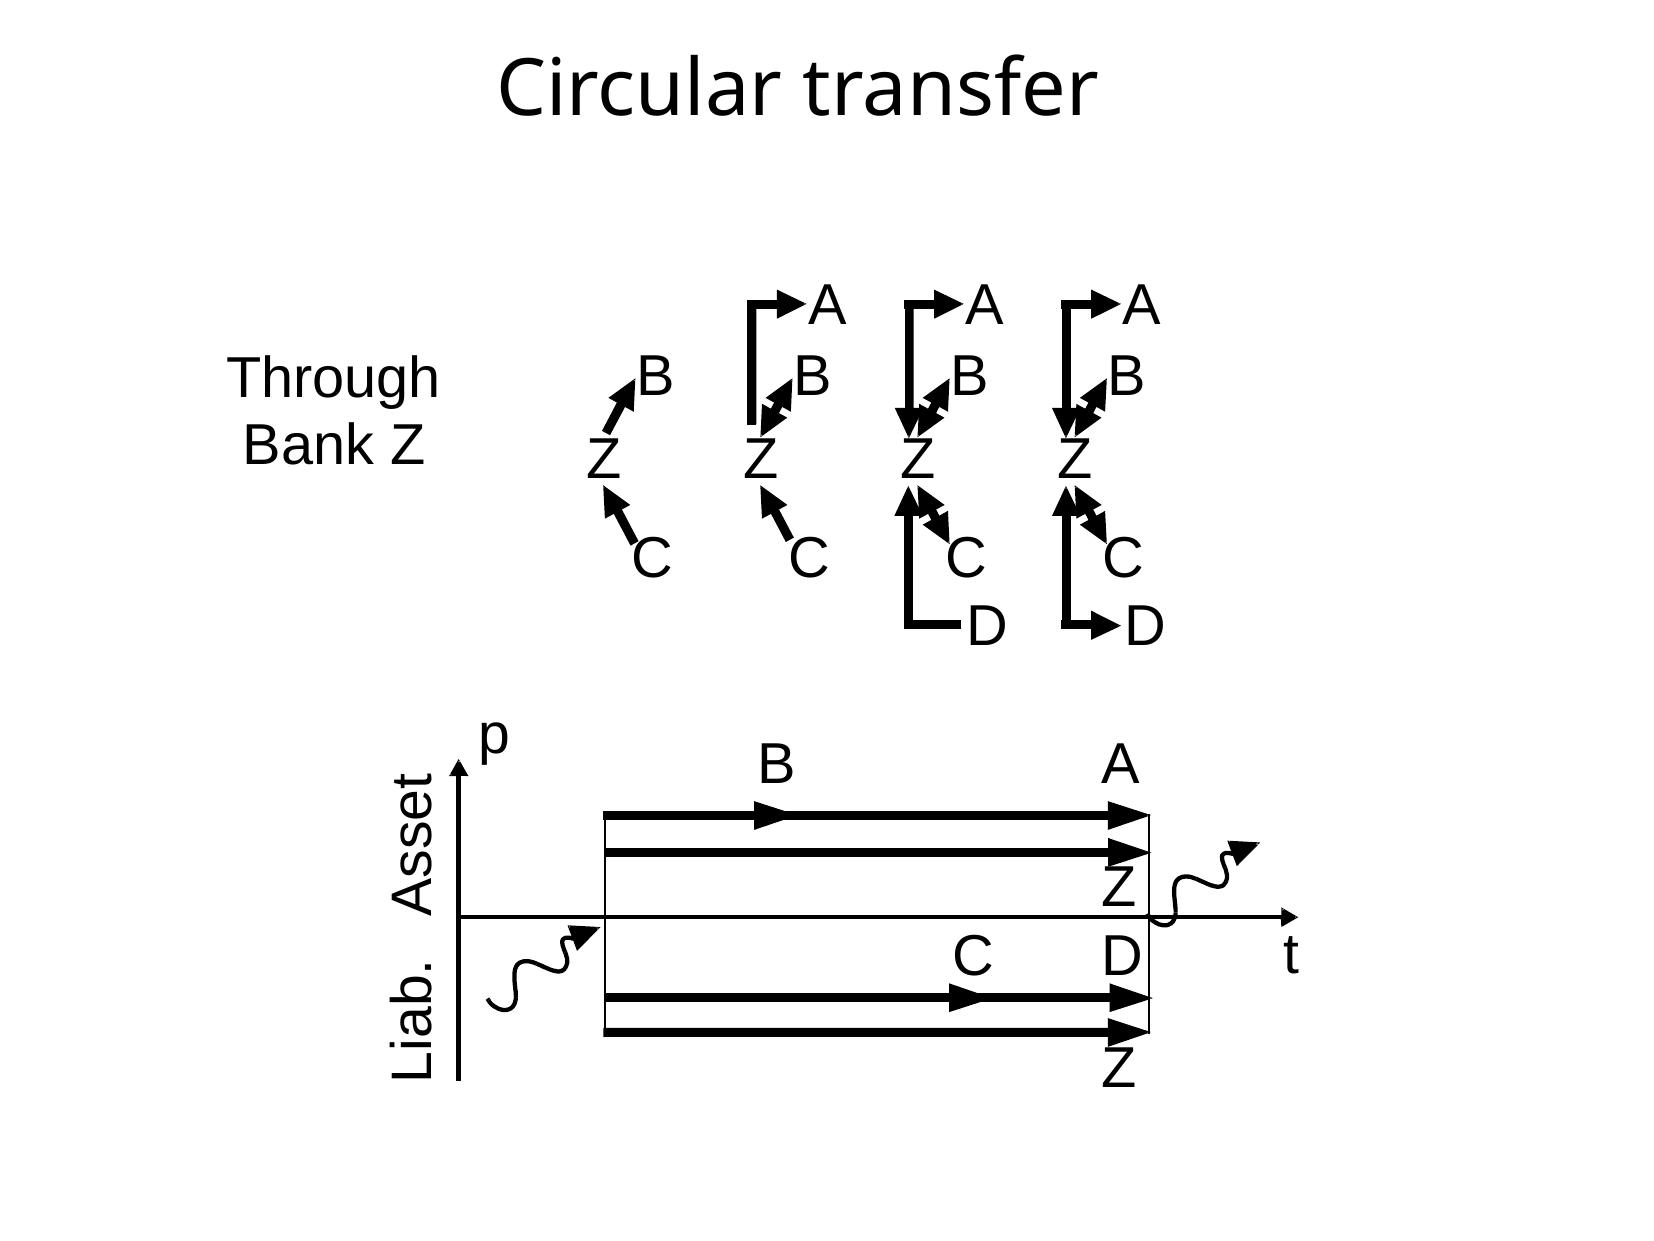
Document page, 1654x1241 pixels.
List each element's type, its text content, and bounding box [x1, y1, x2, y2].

text_box Z [1057, 426, 1118, 494]
text_box [760, 378, 793, 426]
text_box [1052, 494, 1121, 640]
text_box Z [586, 426, 646, 494]
text_box B [793, 342, 853, 410]
text_box t [1283, 922, 1342, 989]
text_box Asset [379, 767, 445, 917]
text_box D [966, 593, 1027, 661]
text_box [604, 378, 636, 426]
text_box C [952, 923, 1012, 991]
text_box [449, 759, 1299, 1081]
text_box [1052, 289, 1121, 426]
text_box C [945, 525, 1005, 593]
text_box [760, 494, 794, 543]
text_box A [1122, 272, 1182, 340]
text_box [894, 485, 961, 629]
text_box Z [900, 426, 960, 494]
text_box Through [226, 345, 447, 413]
text_box B [757, 731, 817, 799]
text_box C [631, 525, 691, 593]
text_box A [1101, 731, 1161, 799]
text_box Circular transfer [496, 31, 1157, 128]
text_box Z [1101, 853, 1161, 915]
text_box D [1101, 923, 1161, 991]
text_box D [1124, 593, 1184, 661]
text_box Bank Z [242, 412, 431, 480]
text_box Liab. [379, 954, 445, 1084]
text_box p [479, 702, 538, 769]
text_box A [808, 272, 868, 340]
text_box [747, 289, 807, 425]
text_box Z [743, 426, 803, 494]
text_box C [788, 525, 848, 593]
text_box Z [1101, 1035, 1161, 1103]
text_box C [1102, 525, 1162, 593]
text_box [894, 289, 964, 426]
text_box [485, 925, 601, 1013]
text_box B [635, 342, 696, 410]
text_box A [965, 272, 1025, 340]
text_box B [1107, 342, 1167, 410]
text_box B [950, 342, 1010, 410]
text_box [603, 494, 639, 546]
